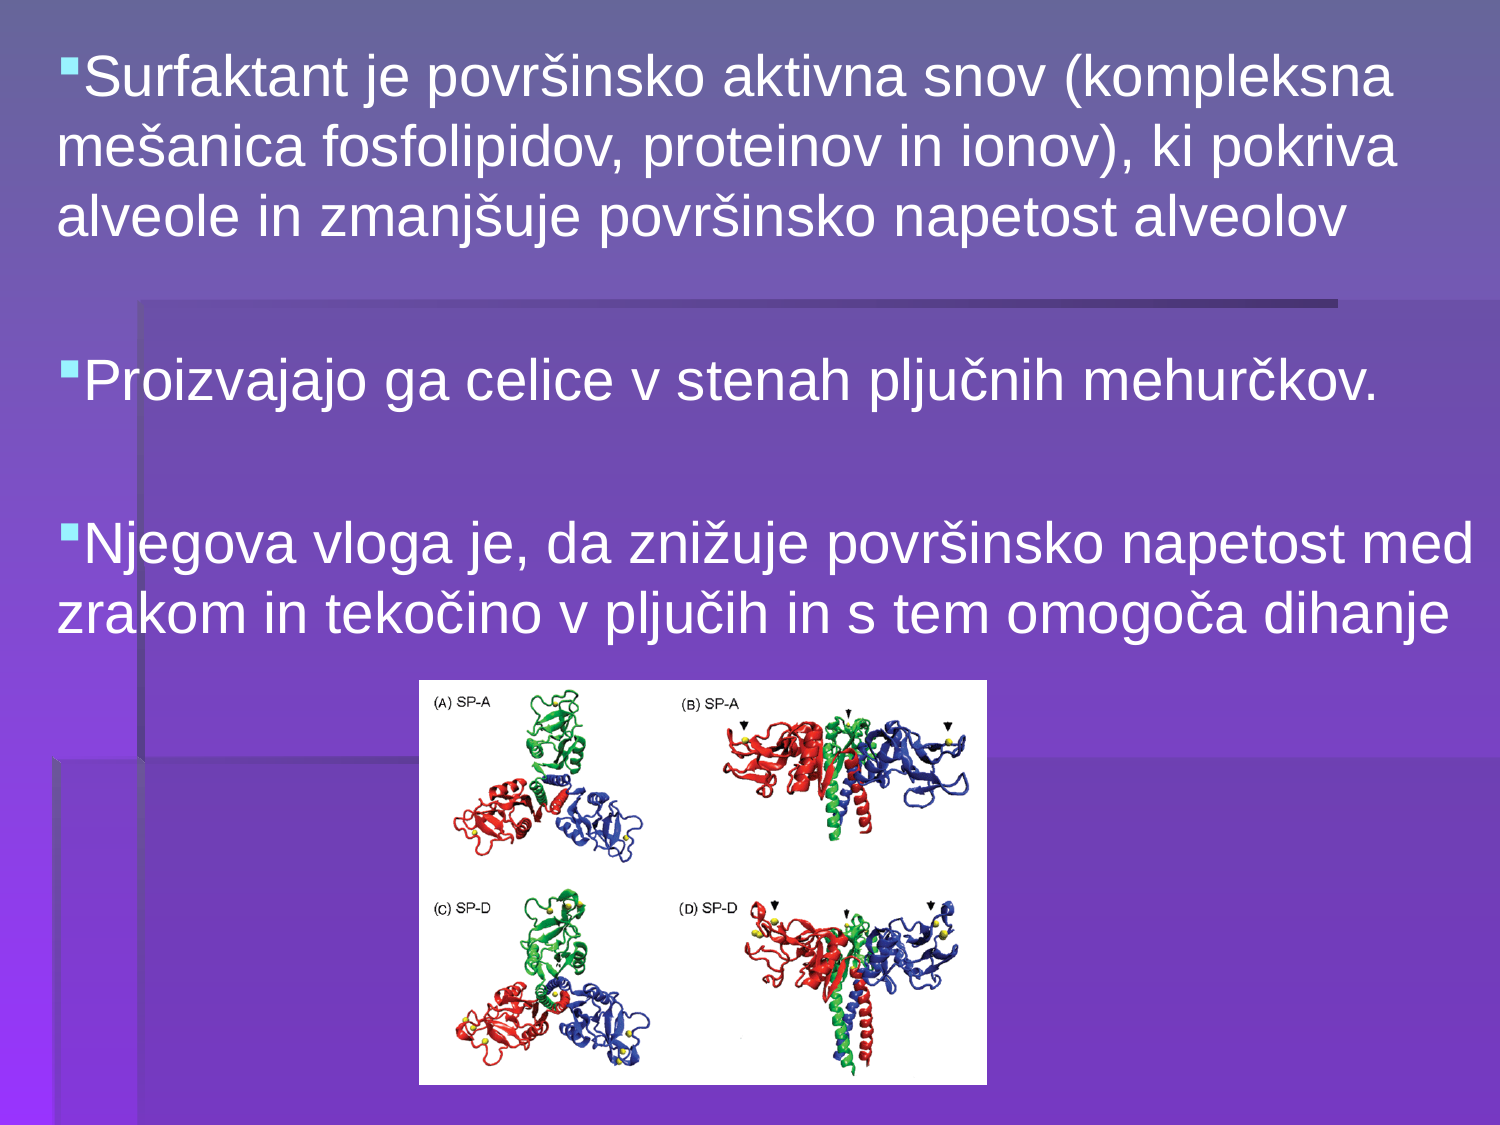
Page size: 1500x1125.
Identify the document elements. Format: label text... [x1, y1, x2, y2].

subtitle Surfaktant je površinsko aktivna snov (kompleksna mešanica fosfolipidov, proteinov in ionov), ki pokriva alveole in zmanjšuje površinsko napetost alveolov Proizvajajo ga celice v stenah pljučnih mehurčkov. Njegova vloga je, da znižuje površinsko napetost med zrakom in tekočino v pljučih in s tem omogoča dihanje [41, 31, 1500, 1043]
picture [419, 680, 987, 1085]
